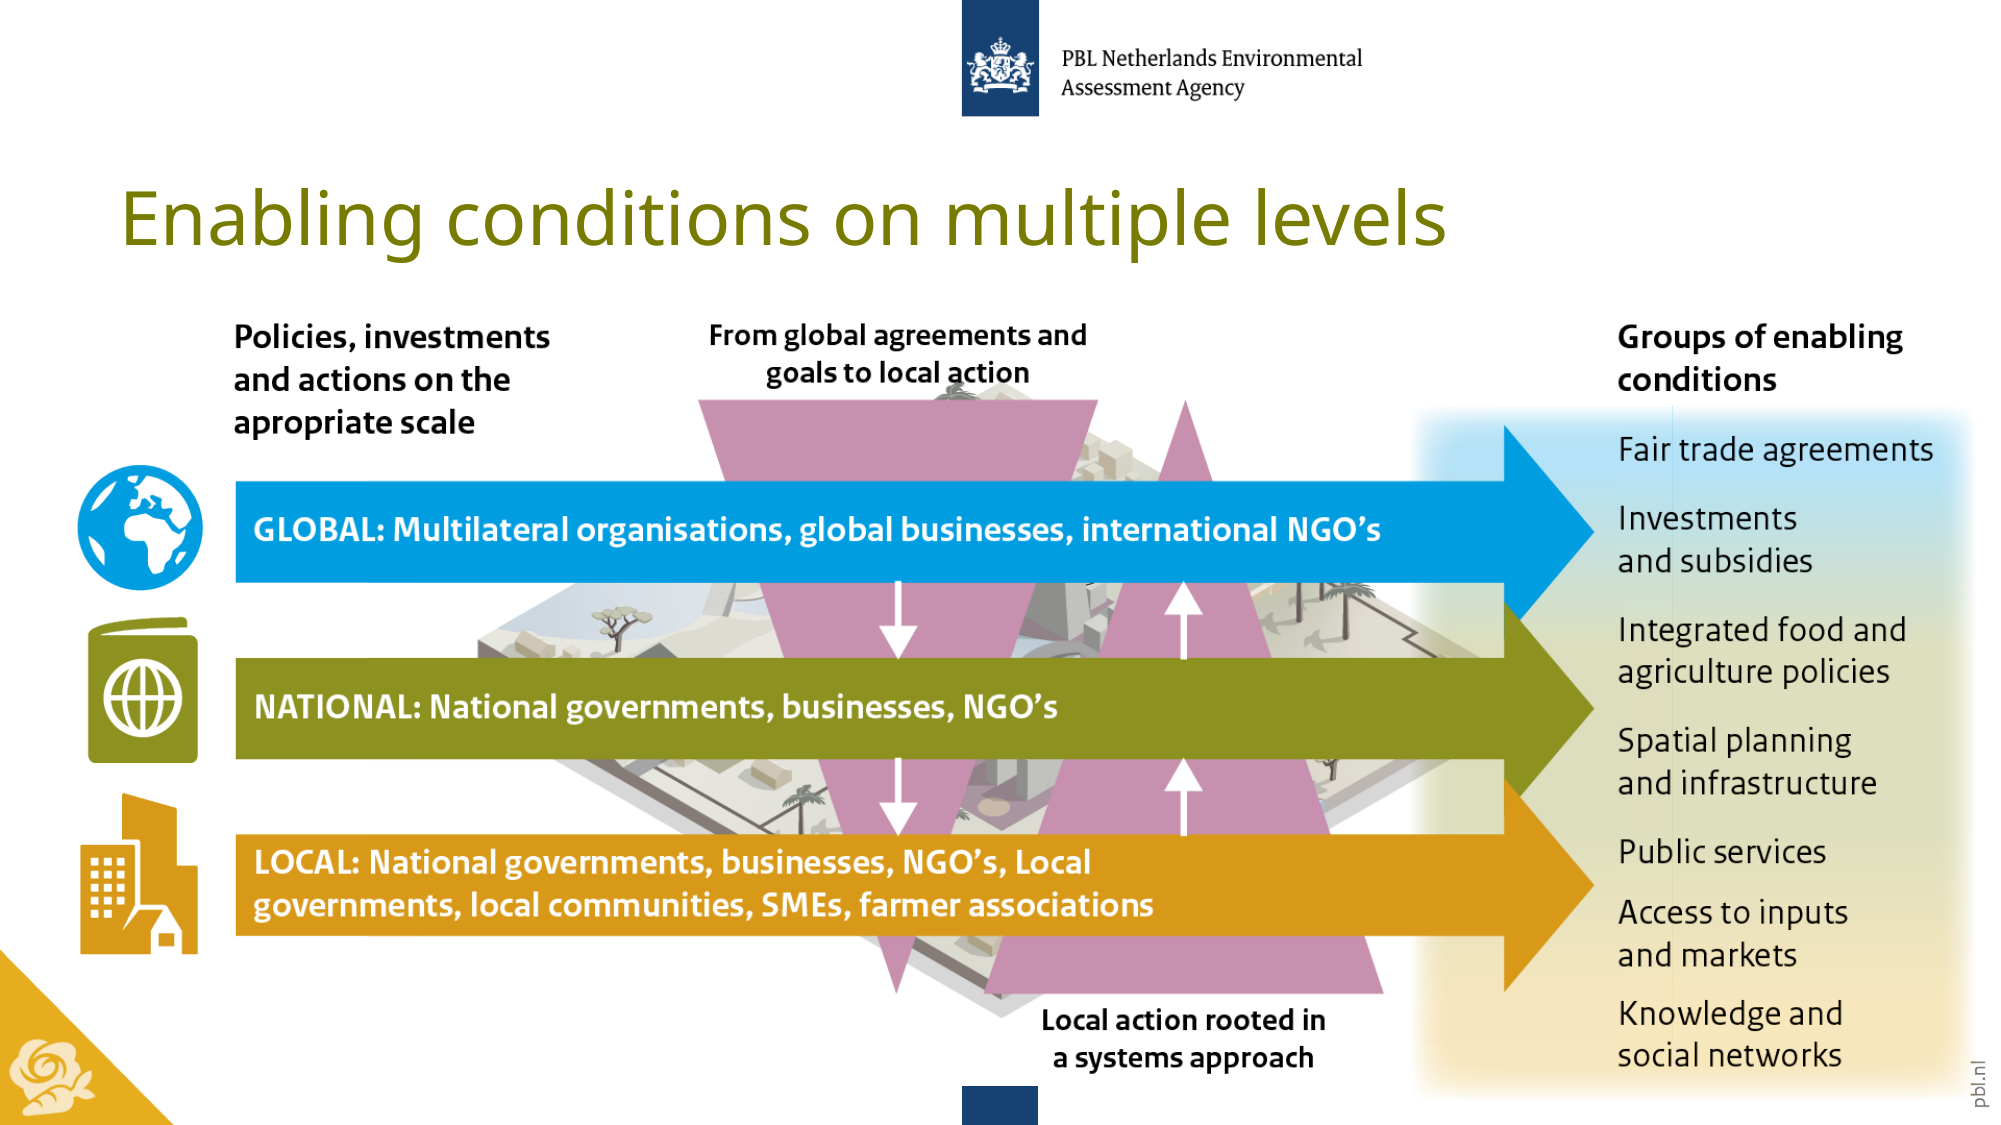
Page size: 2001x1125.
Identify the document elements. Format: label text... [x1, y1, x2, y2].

picture [0, 0, 2000, 1125]
title Enabling conditions on multiple levels [104, 172, 1897, 329]
